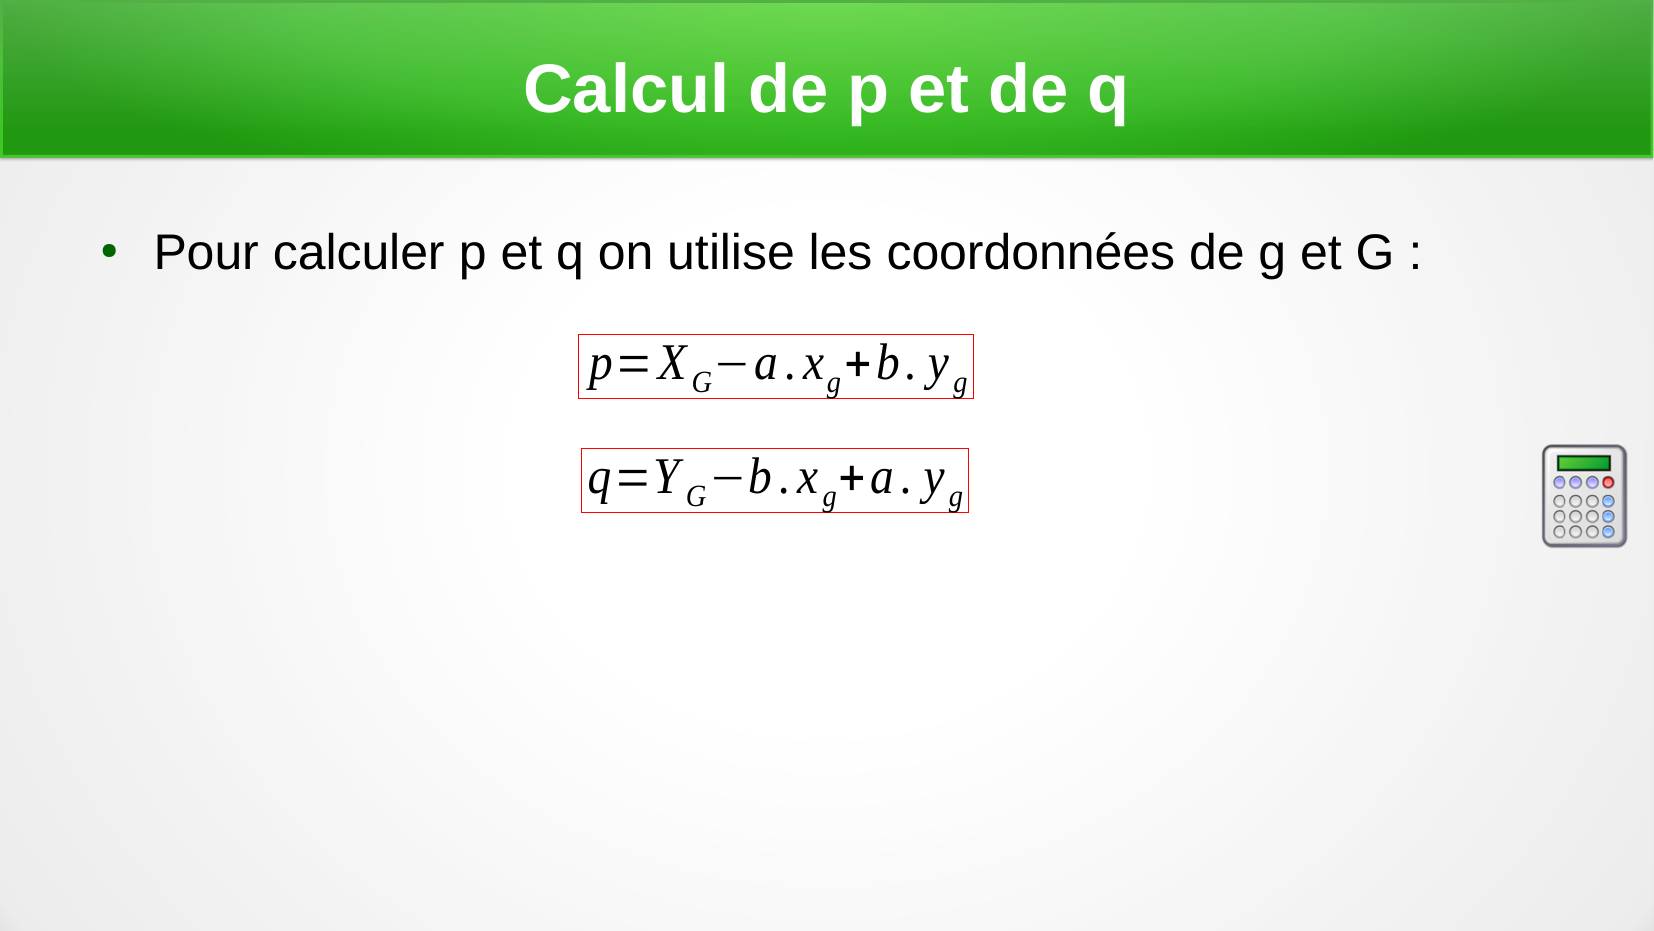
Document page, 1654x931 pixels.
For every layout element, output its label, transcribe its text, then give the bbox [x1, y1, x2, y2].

chart [581, 448, 969, 513]
title Calcul de p et de q [82, 35, 1571, 142]
chart [578, 334, 974, 399]
picture [1525, 436, 1642, 554]
list Pour calculer p et q on utilise les coordonnées de g et G : [82, 224, 1571, 764]
